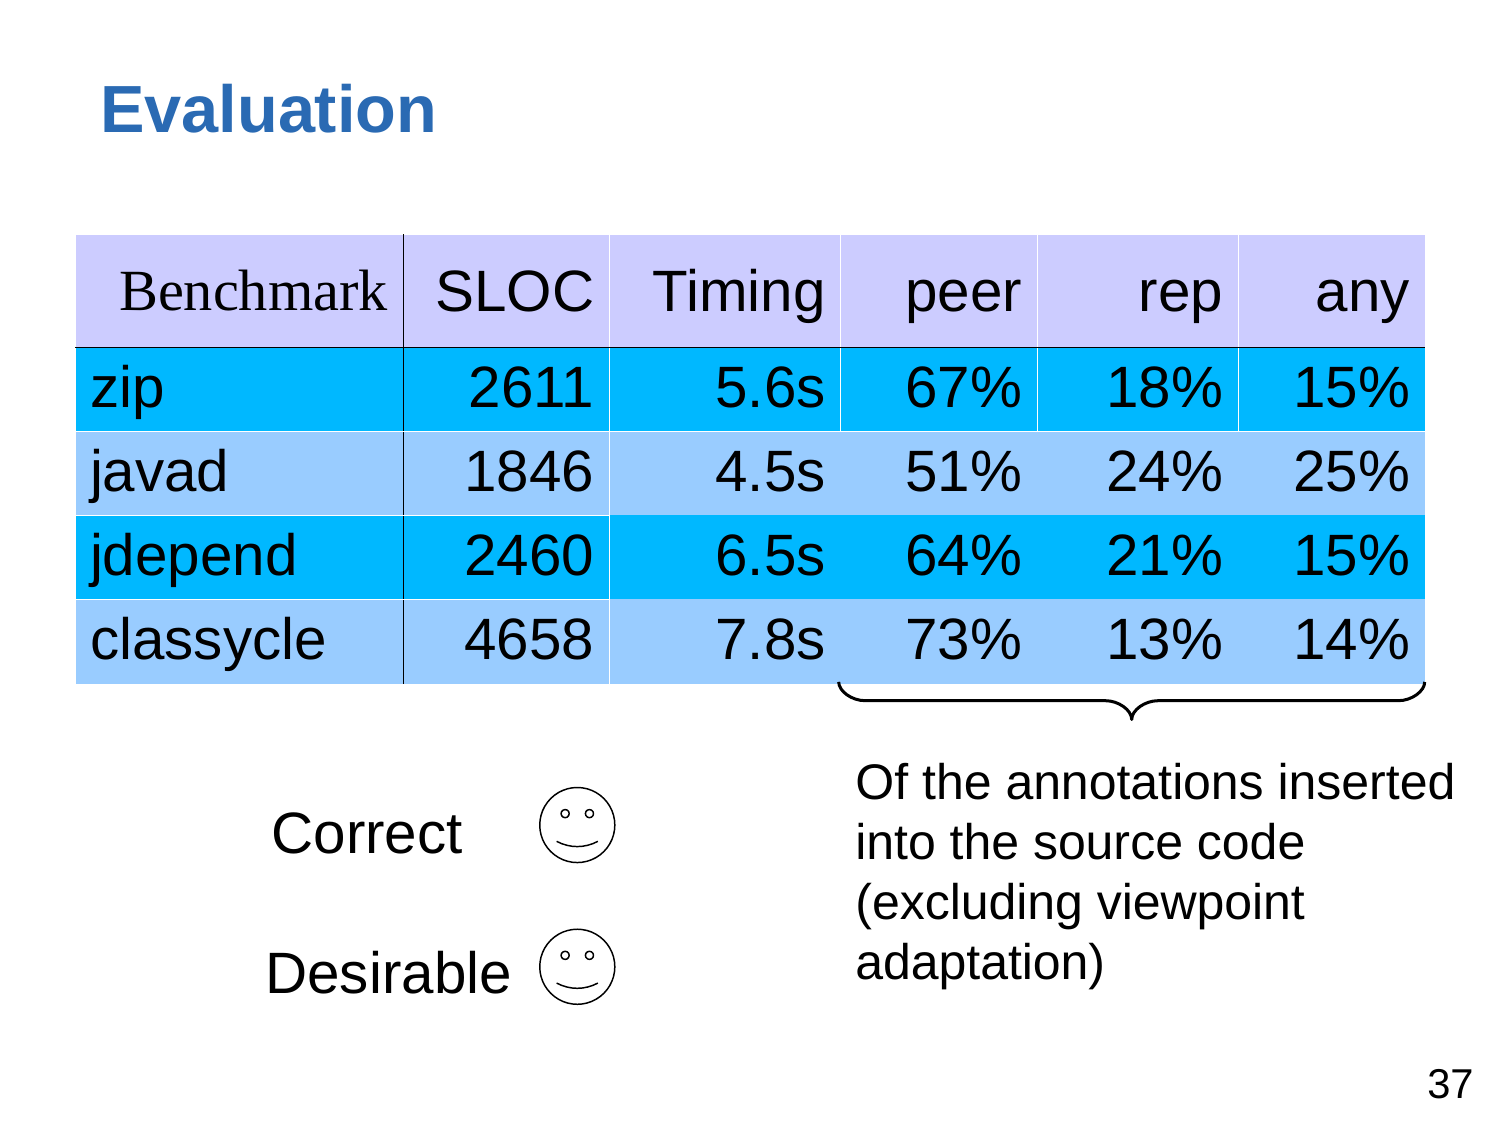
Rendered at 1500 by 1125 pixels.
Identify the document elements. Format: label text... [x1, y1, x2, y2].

table_cell 14% [1238, 599, 1425, 684]
title Evaluation [85, 63, 1407, 155]
table_cell 25% [1238, 432, 1425, 515]
table_header rep [1038, 235, 1238, 347]
table_cell 4.5s [610, 432, 841, 515]
text_box Desirable [250, 927, 528, 1013]
table_cell 51% [841, 432, 1037, 515]
table_cell zip [76, 348, 403, 431]
table_header Benchmark [76, 235, 403, 347]
table_cell 6.5s [610, 515, 841, 599]
table_cell 15% [1238, 515, 1425, 599]
table_cell classycle [76, 600, 403, 684]
table_cell 7.8s [610, 599, 841, 684]
table_cell 73% [841, 599, 1037, 684]
text_box Of the annotations inserted into the source code (excluding viewpoint adaptation) [840, 742, 1471, 998]
text_box Correct [256, 787, 478, 873]
table_cell javad [76, 432, 403, 515]
table_cell 21% [1037, 515, 1238, 599]
table_header Timing [610, 235, 840, 347]
table_cell 67% [841, 348, 1037, 431]
table_cell 24% [1037, 432, 1238, 515]
table_cell jdepend [76, 516, 403, 599]
table_cell 5.6s [610, 348, 840, 431]
table_cell 15% [1239, 348, 1425, 431]
table_cell 2611 [404, 348, 609, 431]
table_cell 1846 [404, 432, 609, 515]
table_header SLOC [404, 235, 609, 347]
table_header peer [841, 235, 1037, 347]
table_cell 64% [841, 515, 1037, 599]
table_header any [1239, 235, 1425, 347]
table_cell 13% [1037, 599, 1238, 684]
table_cell 4658 [404, 600, 609, 684]
table_cell 18% [1038, 348, 1238, 431]
table_cell 2460 [404, 516, 609, 599]
